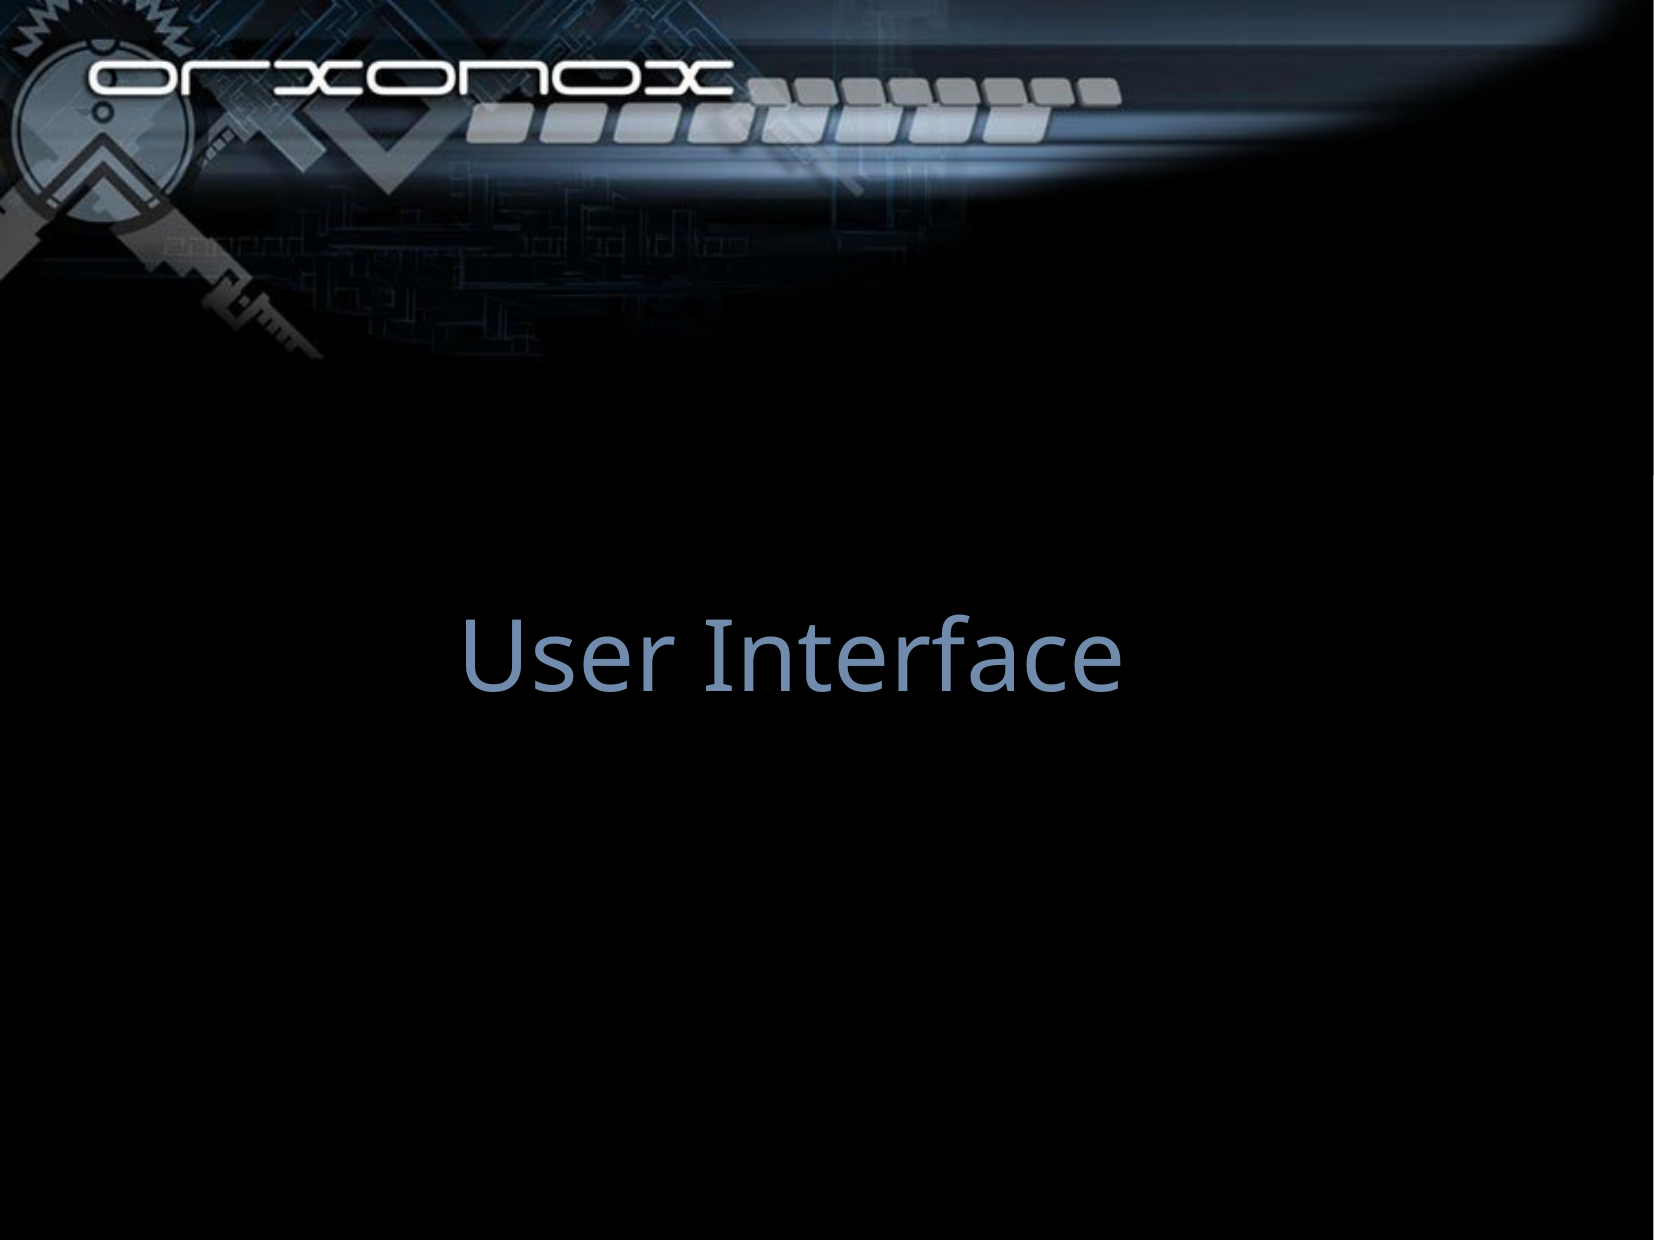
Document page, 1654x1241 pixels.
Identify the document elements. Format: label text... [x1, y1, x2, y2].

picture [0, 0, 1654, 475]
text_box User Interface [442, 577, 1241, 709]
